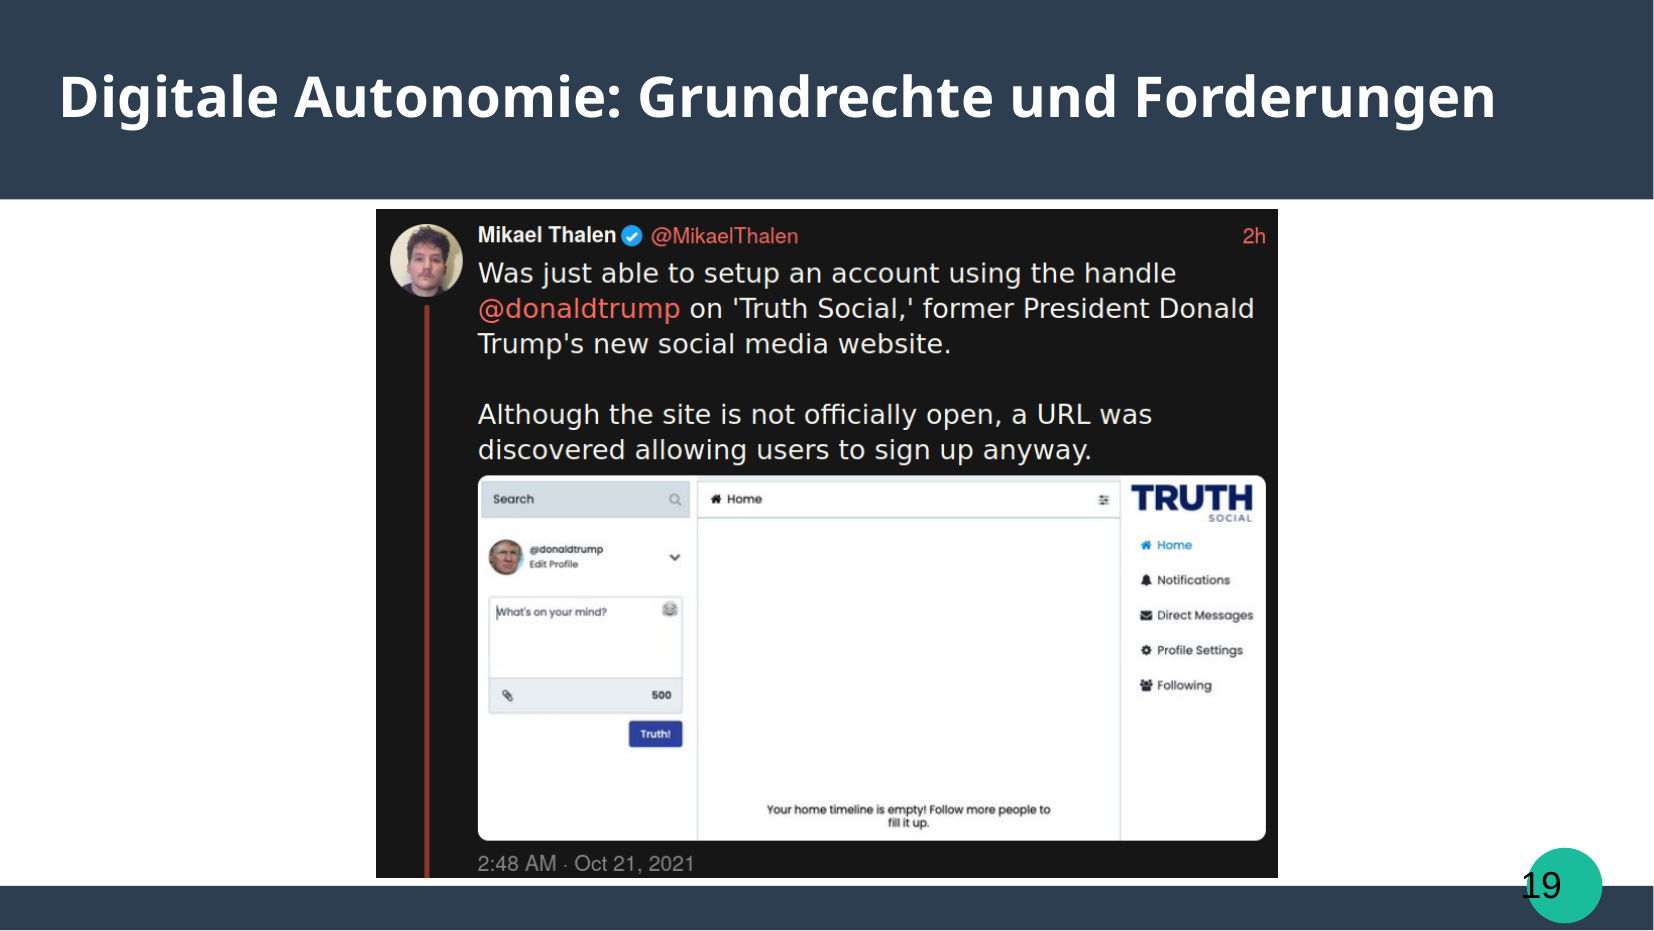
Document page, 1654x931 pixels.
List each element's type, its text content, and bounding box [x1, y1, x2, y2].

title Digitale Autonomie: Grundrechte und Forderungen [59, 37, 1595, 155]
picture [376, 209, 1278, 878]
